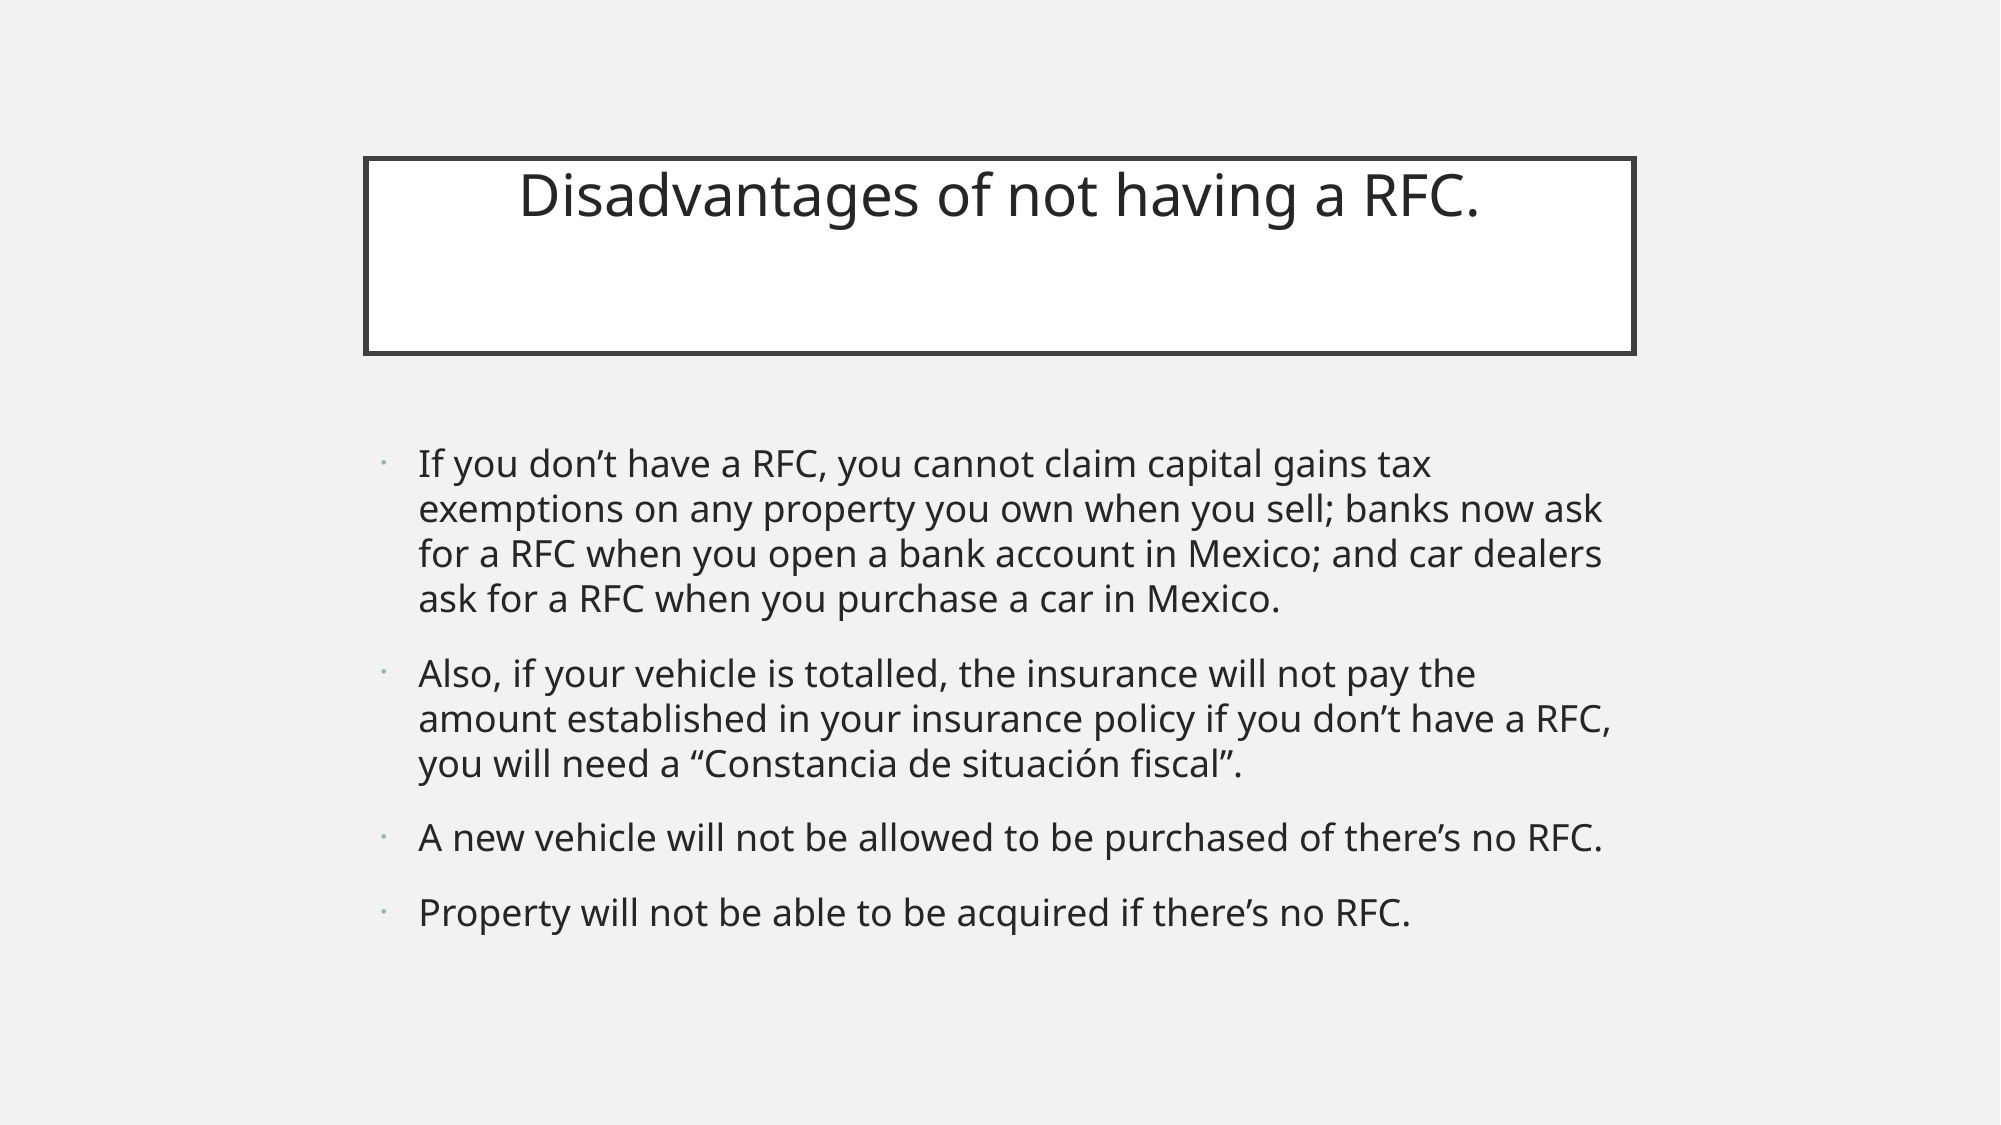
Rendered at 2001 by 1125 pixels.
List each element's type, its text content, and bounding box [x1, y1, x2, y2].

title Disadvantages of not having a RFC. [366, 158, 1634, 354]
list If you don’t have a RFC, you cannot claim capital gains tax exemptions on any property you own when you sell; banks now ask for a RFC when you open a bank account in Mexico; and car dealers ask for a RFC when you purchase a car in Mexico. Also, if your vehicle is totalled, the insurance will not pay the amount established in your insurance policy if you don’t have a RFC, you will need a “Constancia de situación fiscal”. A new vehicle will not be allowed to be purchased of there’s no RFC. Property will not be able to be acquired if there’s no RFC. [366, 432, 1634, 942]
